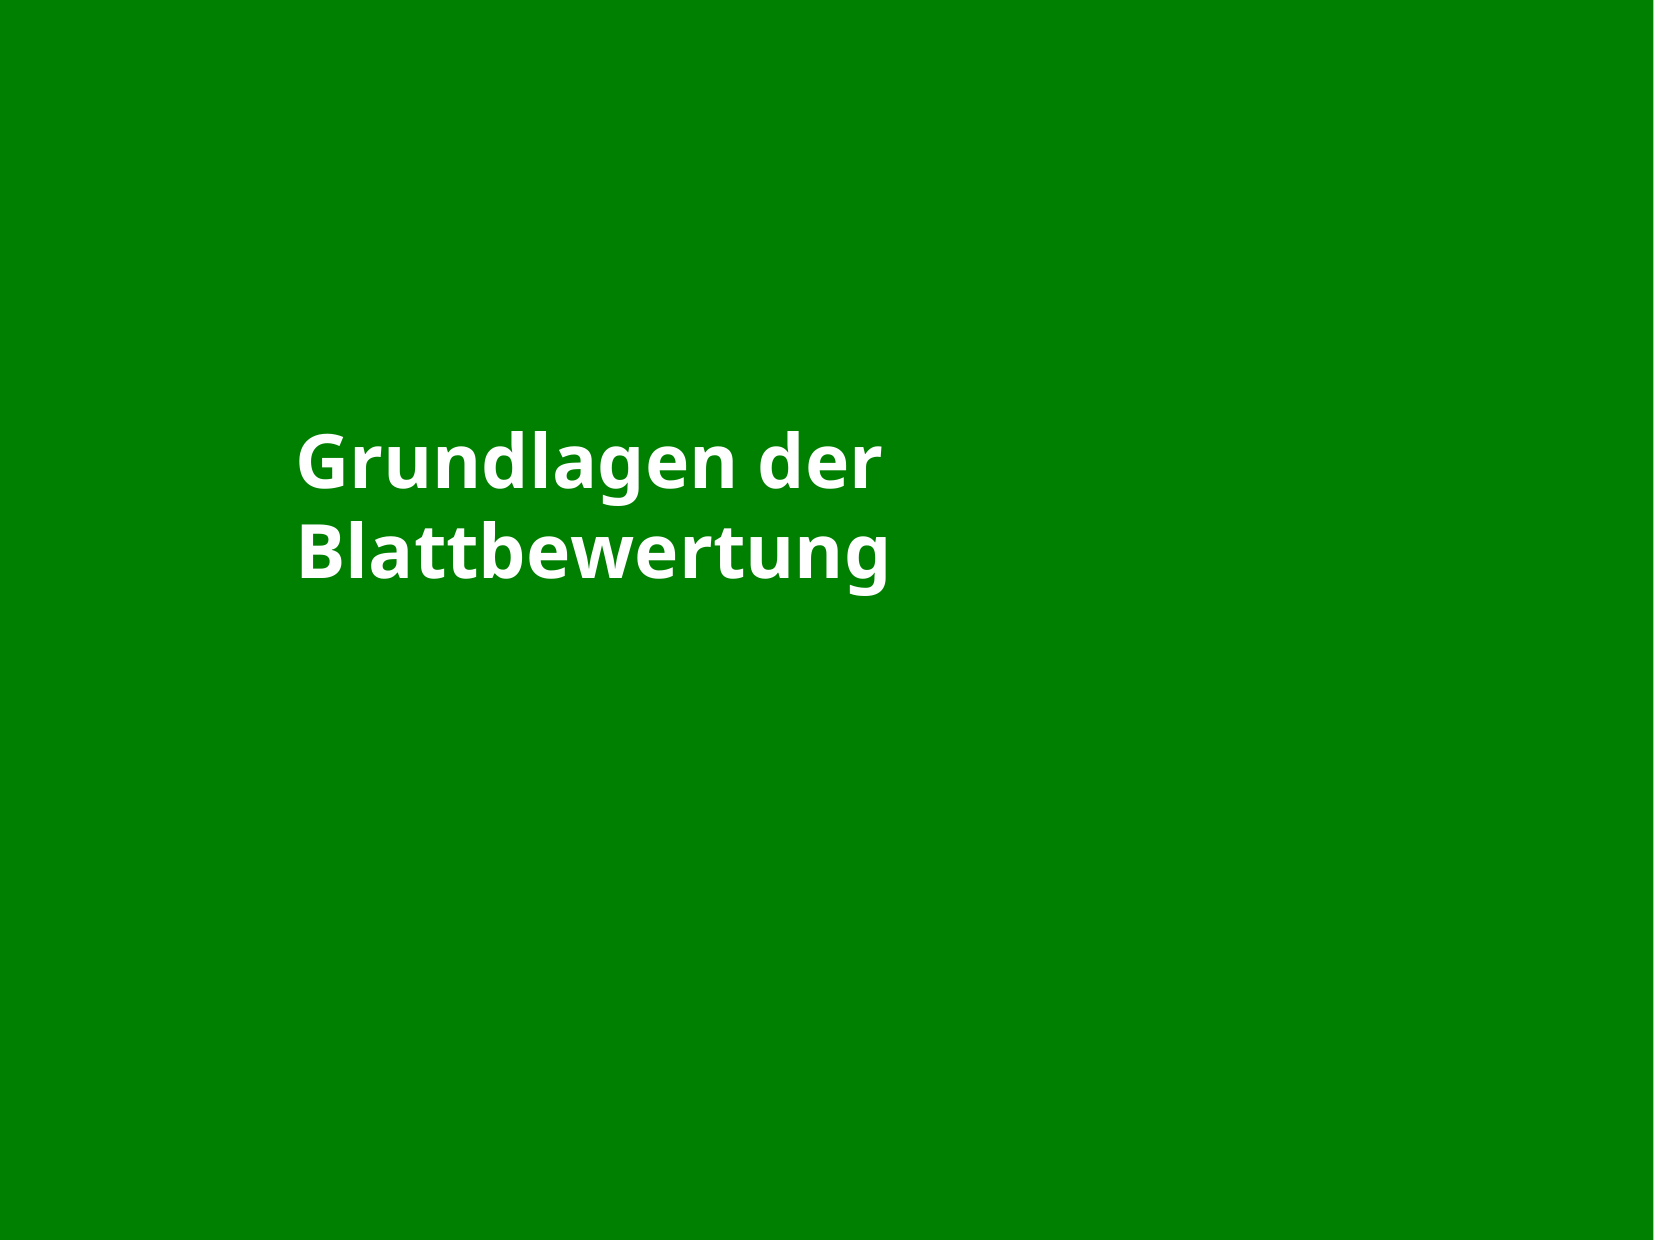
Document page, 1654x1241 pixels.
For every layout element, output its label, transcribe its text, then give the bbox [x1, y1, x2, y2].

text_box Grundlagen der Blattbewertung [295, 413, 1431, 594]
